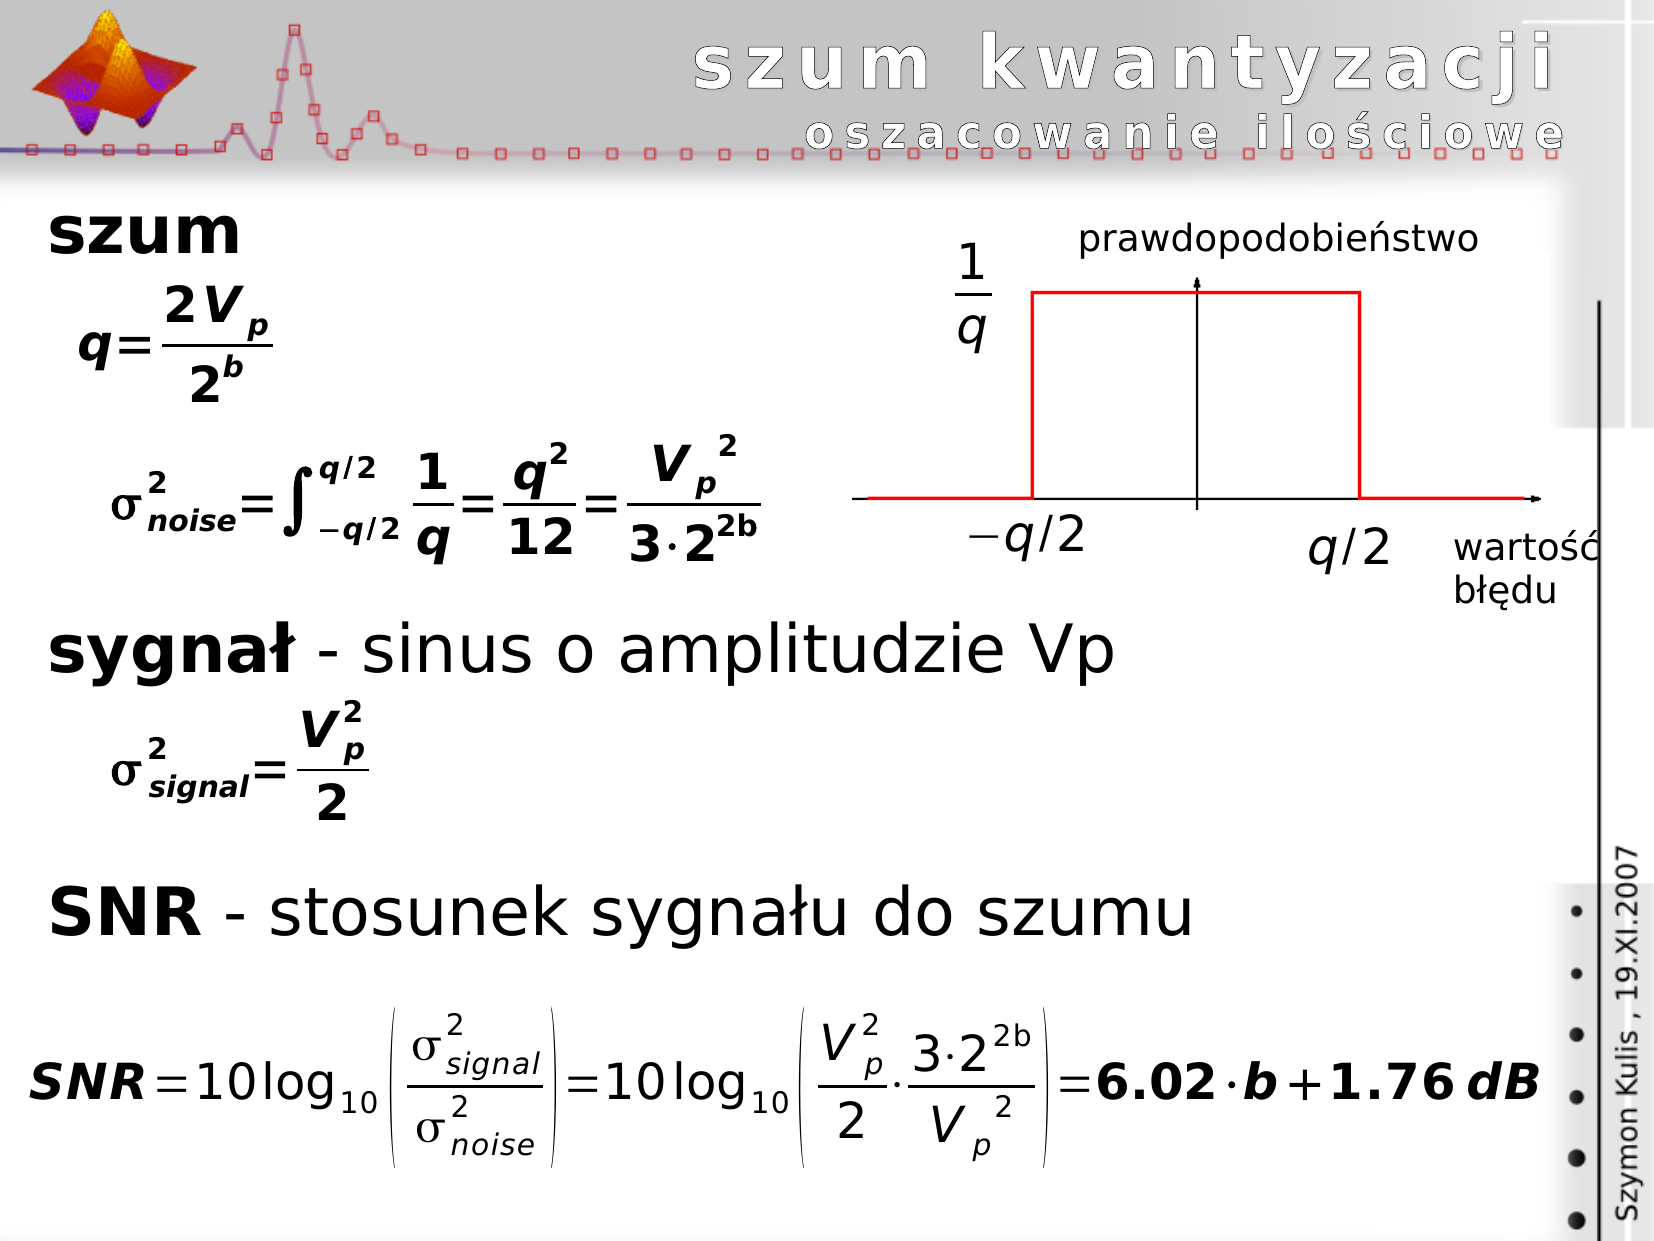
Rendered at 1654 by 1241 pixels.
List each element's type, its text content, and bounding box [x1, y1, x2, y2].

picture [0, 0, 1654, 1241]
chart [103, 693, 377, 832]
title szum kwantyzacji oszacowanie ilościowe [59, 14, 1565, 163]
chart [19, 1003, 1551, 1168]
chart [103, 428, 770, 573]
chart [945, 232, 1000, 356]
chart [1299, 518, 1399, 577]
list szum sygnał - sinus o amplitudzie Vp SNR - stosunek sygnału do szumu [29, 191, 1518, 996]
text_box prawdopodobieństwo [1062, 208, 1487, 268]
chart [71, 275, 281, 414]
text_box wartość błędu [1438, 518, 1625, 621]
chart [958, 504, 1095, 563]
